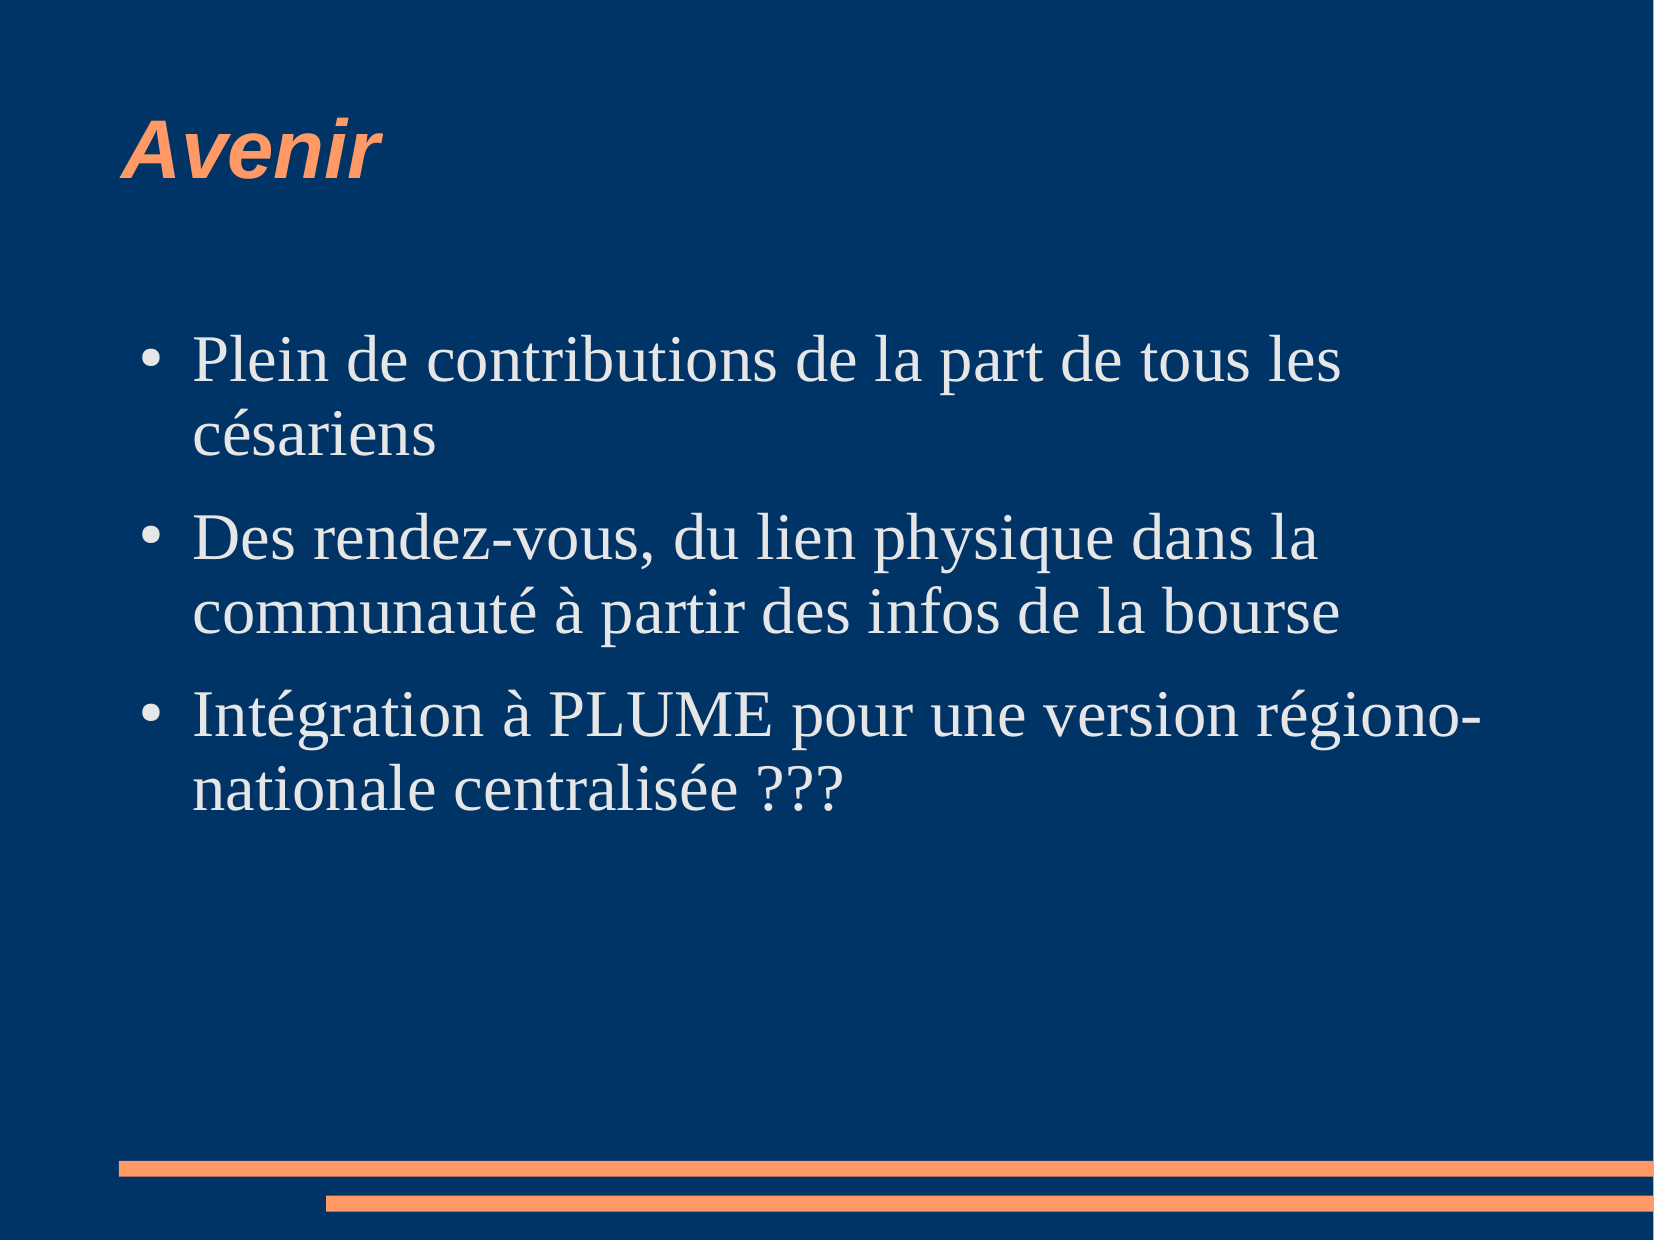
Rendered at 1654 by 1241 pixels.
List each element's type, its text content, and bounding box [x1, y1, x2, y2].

list Plein de contributions de la part de tous les césariens Des rendez-vous, du lien physique dans la communauté à partir des infos de la bourse Intégration à PLUME pour une version régiono-nationale centralisée ??? [121, 322, 1561, 1126]
title Avenir [121, 53, 1534, 246]
